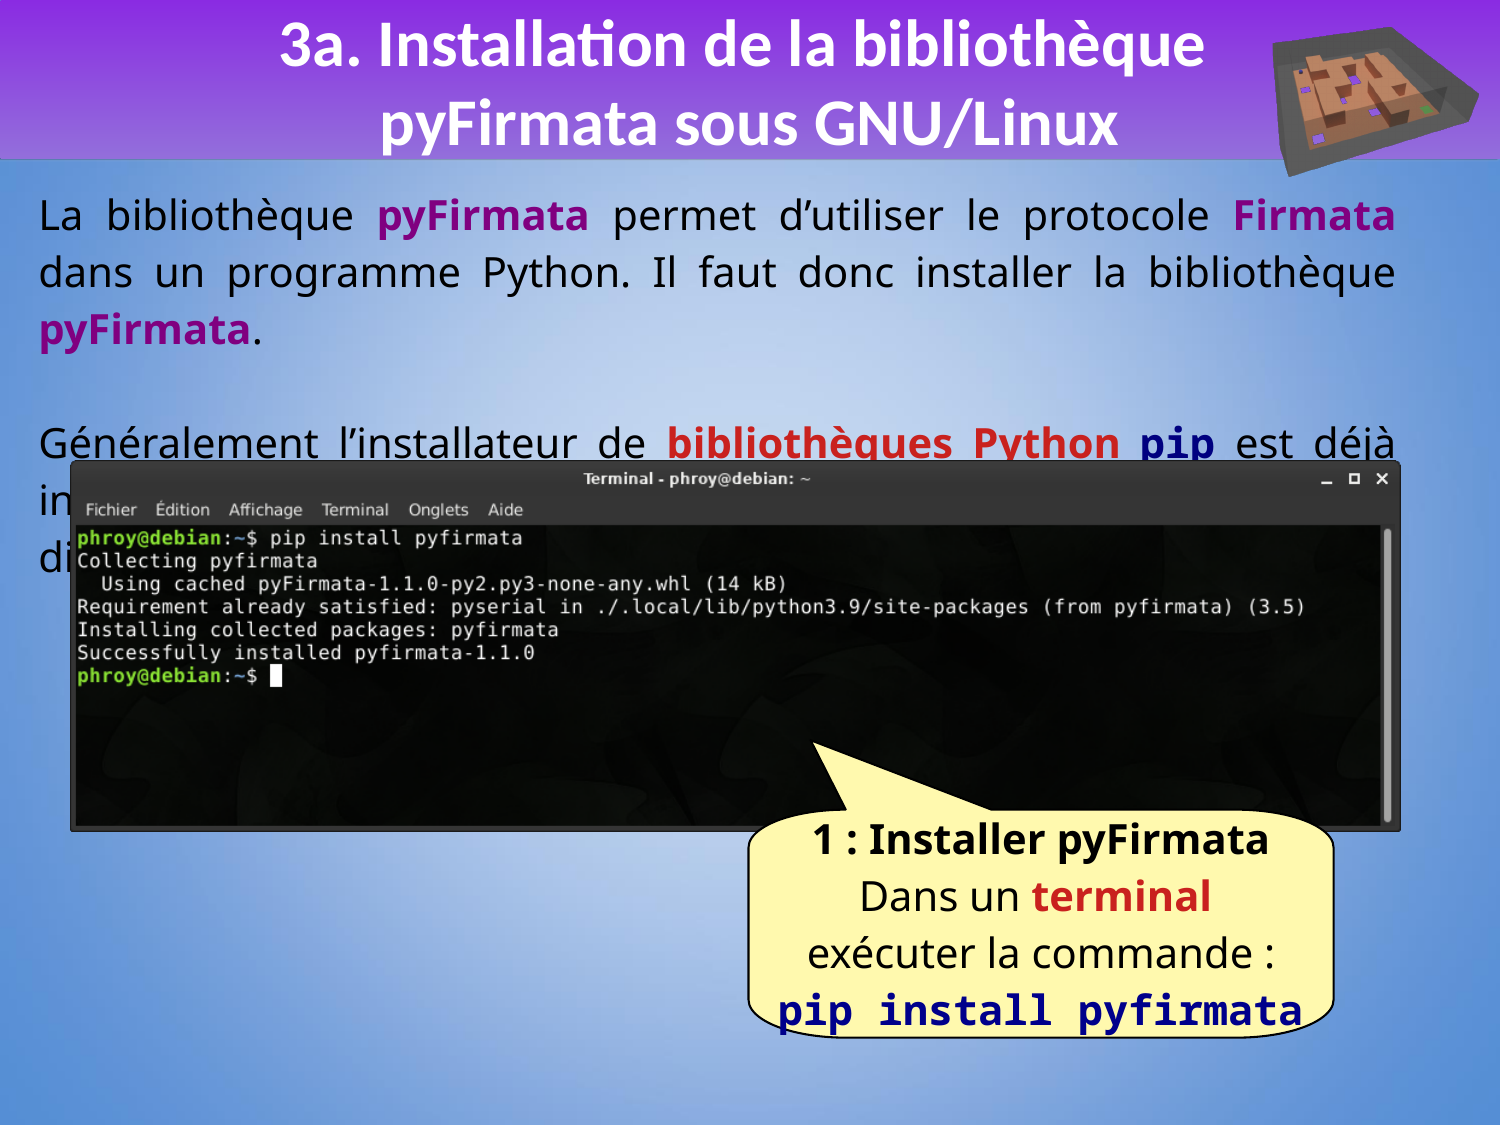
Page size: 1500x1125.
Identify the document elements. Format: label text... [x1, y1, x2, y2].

text_box La bibliothèque pyFirmata permet d’utiliser le protocole Firmata dans un programme Python. Il faut donc installer la bibliothèque pyFirmata. Généralement l’installateur de bibliothèques Python pip est déjà installé, sinon il faut utiliser le gestionnaire de paquet de la distribution pour l’installer. [23, 178, 1412, 445]
text_box 1 : Installer pyFirmata Dans un terminal exécuter la commande : pip install pyfirmata [748, 740, 1334, 1038]
text_box 3a. Installation de la bibliothèque pyFirmata sous GNU/Linux [0, 0, 1500, 159]
picture [0, 27, 1500, 1125]
